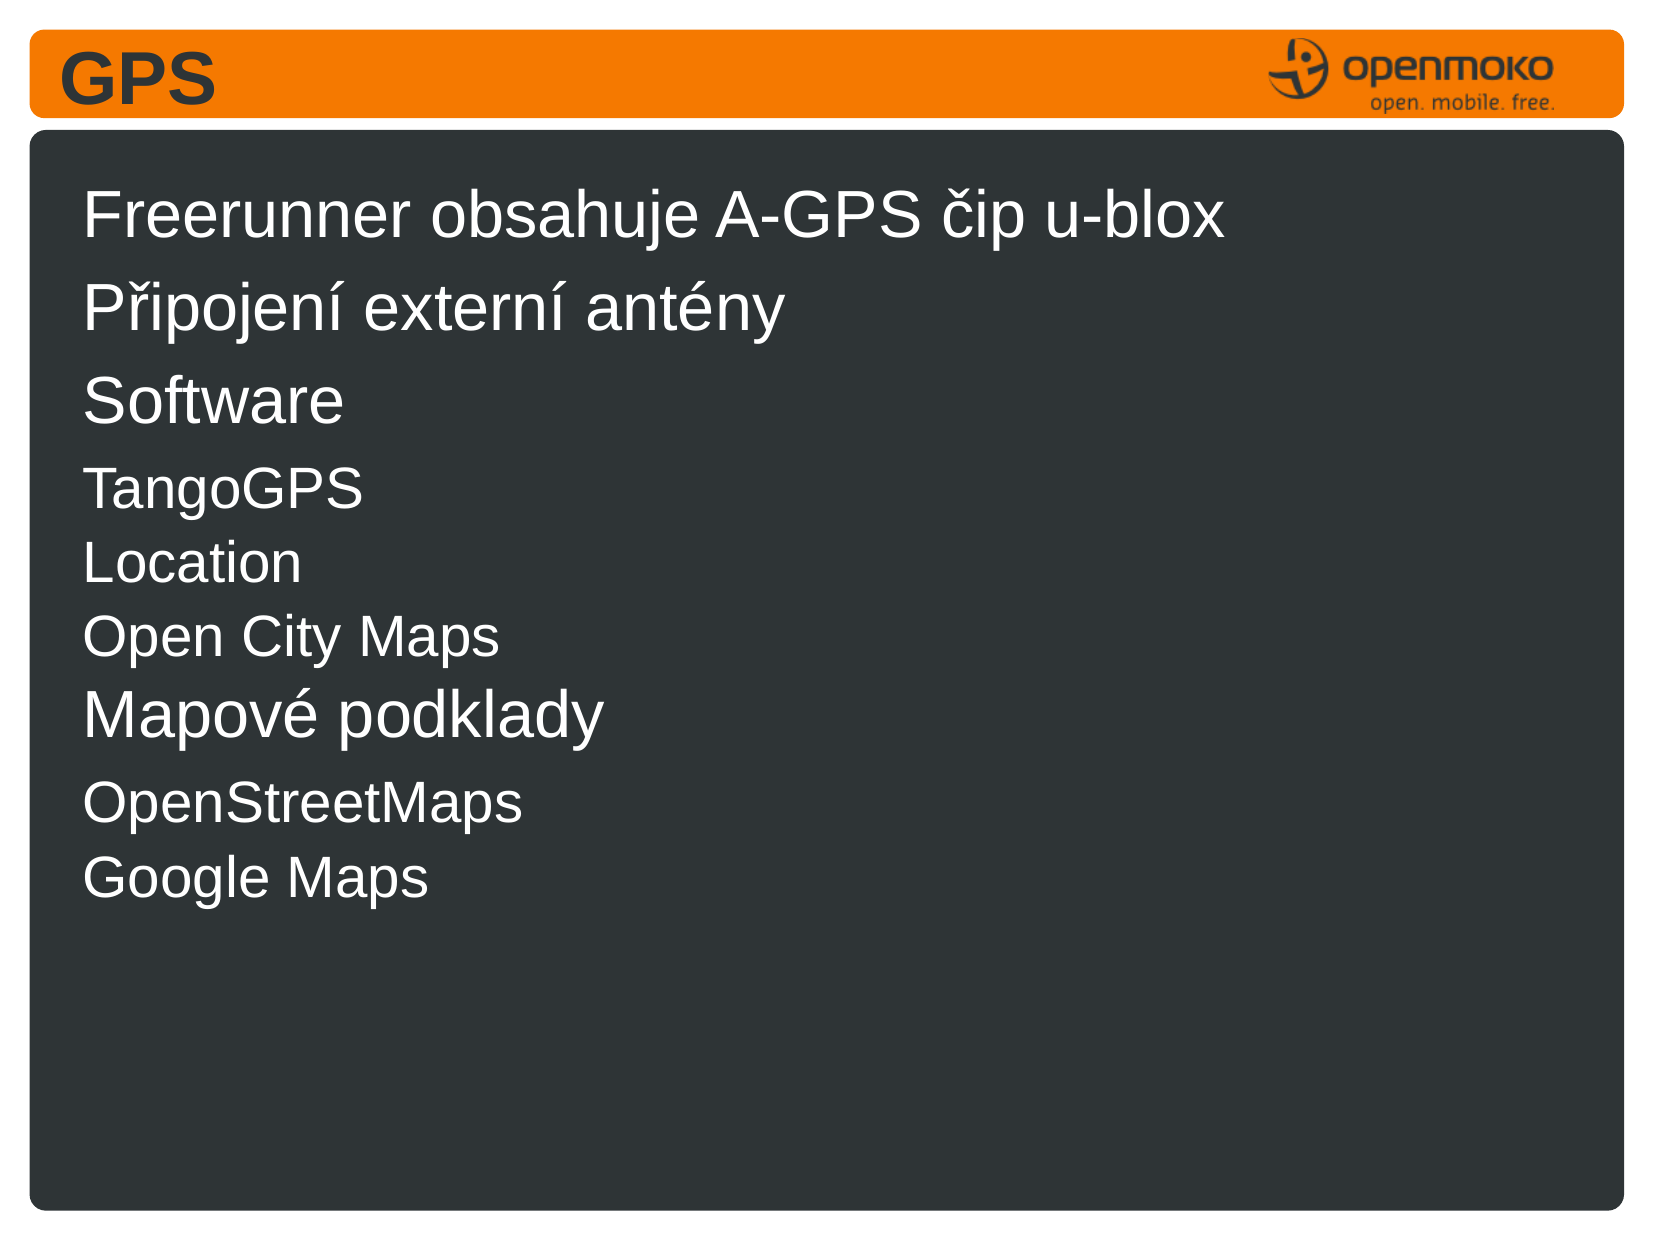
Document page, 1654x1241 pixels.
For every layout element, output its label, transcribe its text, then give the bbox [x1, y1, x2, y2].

list Freerunner obsahuje A-GPS čip u-blox Připojení externí antény Software TangoGPS Location Open City Maps Mapové podklady OpenStreetMaps Google Maps [82, 177, 1571, 1094]
picture [1361, 38, 1554, 114]
title GPS [59, 29, 1361, 128]
